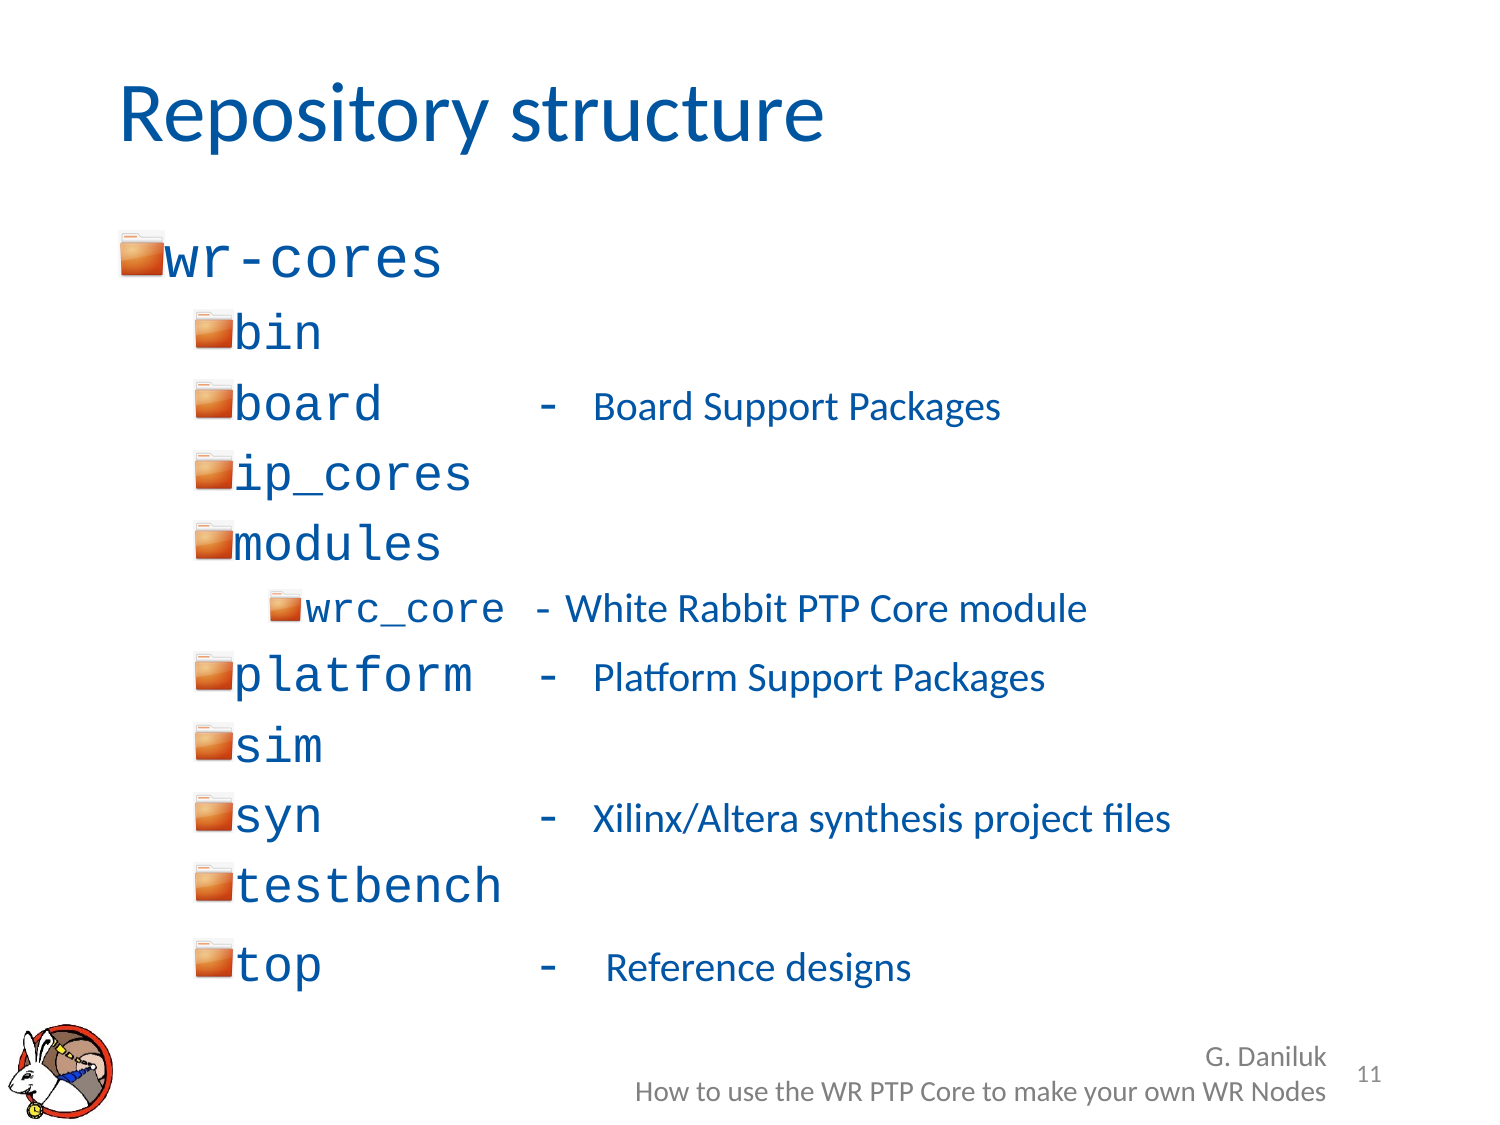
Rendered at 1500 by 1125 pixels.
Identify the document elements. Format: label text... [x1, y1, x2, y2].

slide_number <number> [1342, 1042, 1397, 1103]
title Repository structure [103, 59, 1397, 169]
list wr-cores bin board - Board Support Packages ip_cores modules wrc_core - White Rabbit PTP Core module platform - Platform Support Packages sim syn - Xilinx/Altera synthesis project files testbench top - Reference designs [103, 211, 1462, 1014]
picture [7, 1024, 113, 1121]
text_box G. Daniluk How to use the WR PTP Core to make your own WR Nodes [112, 1029, 1342, 1115]
